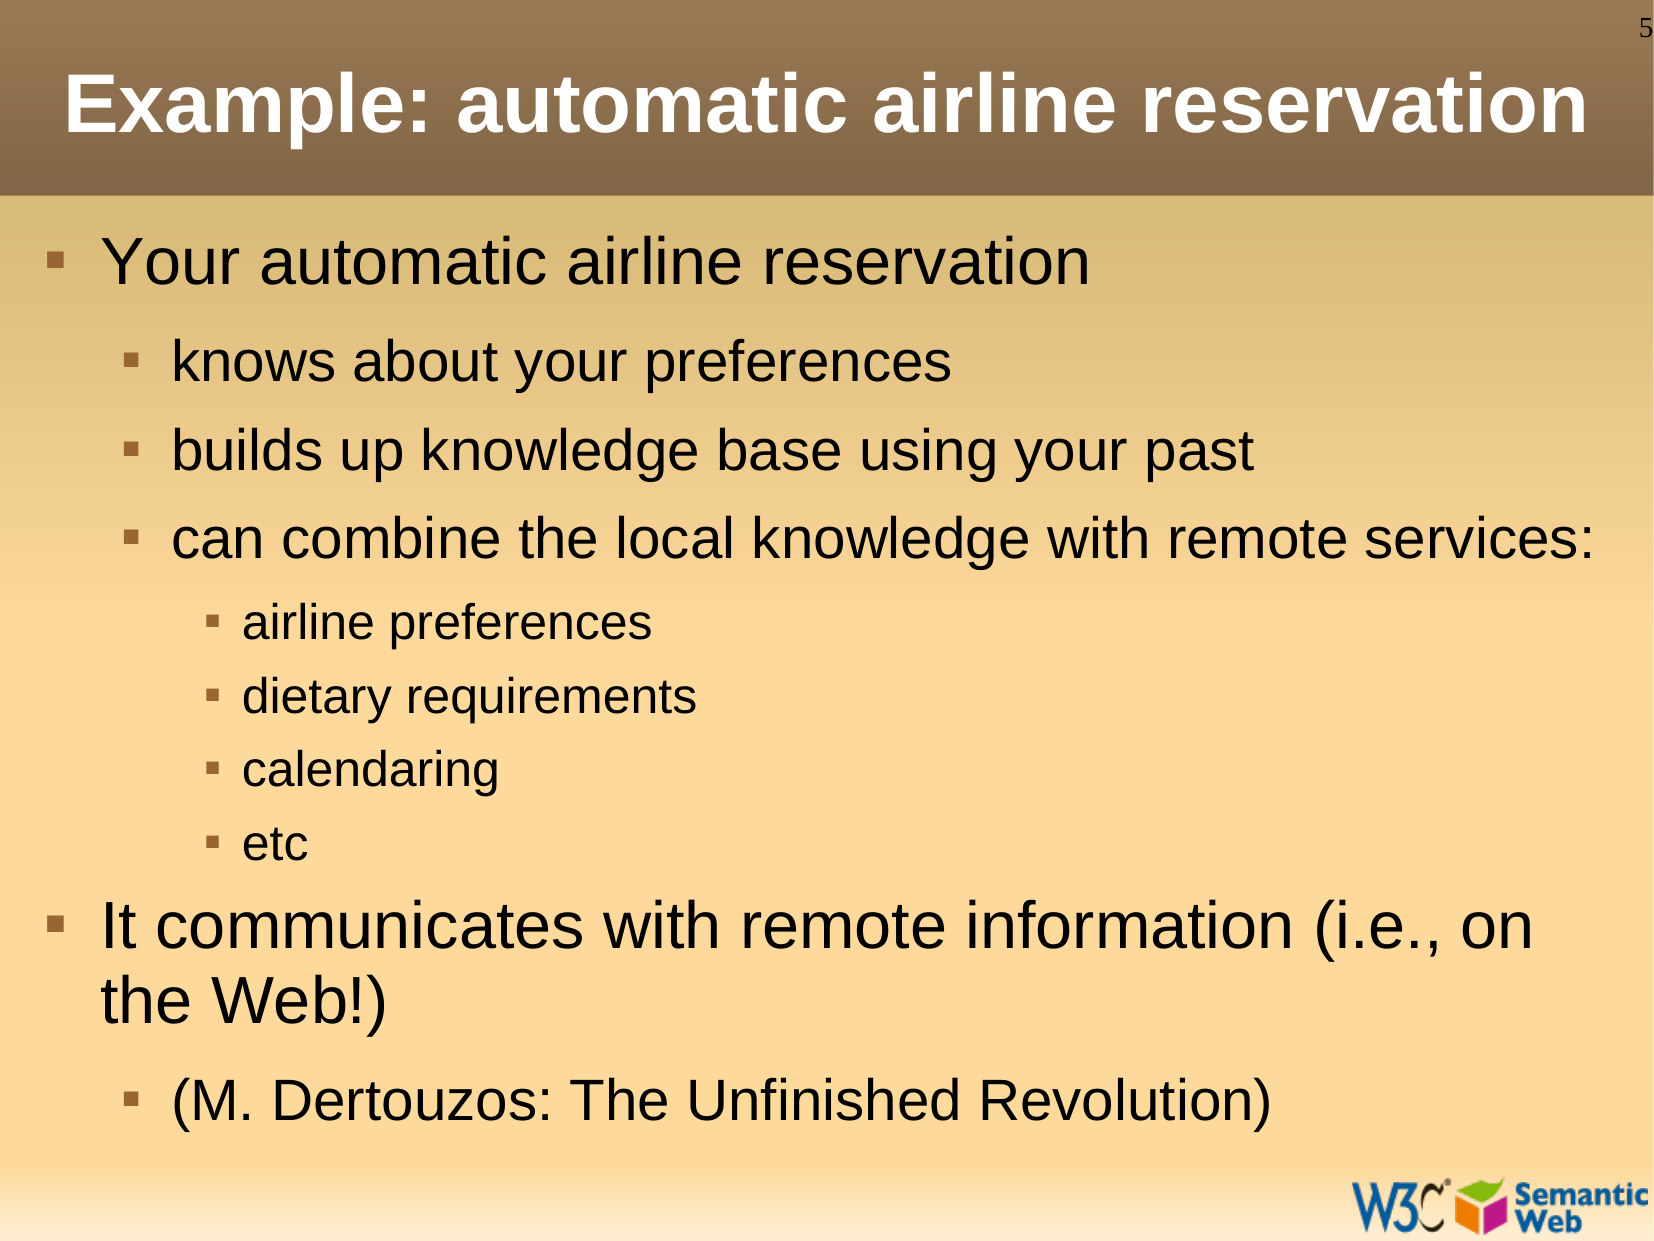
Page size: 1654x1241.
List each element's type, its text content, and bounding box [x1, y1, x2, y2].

title Example: automatic airline reservation [0, 0, 1654, 208]
list Your automatic airline reservation knows about your preferences builds up knowledge base using your past can combine the local knowledge with remote services: airline preferences dietary requirements calendaring etc It communicates with remote information (i.e., on the Web!) (M. Dertouzos: The Unfinished Revolution) [29, 224, 1624, 1196]
picture [0, 208, 1654, 1241]
